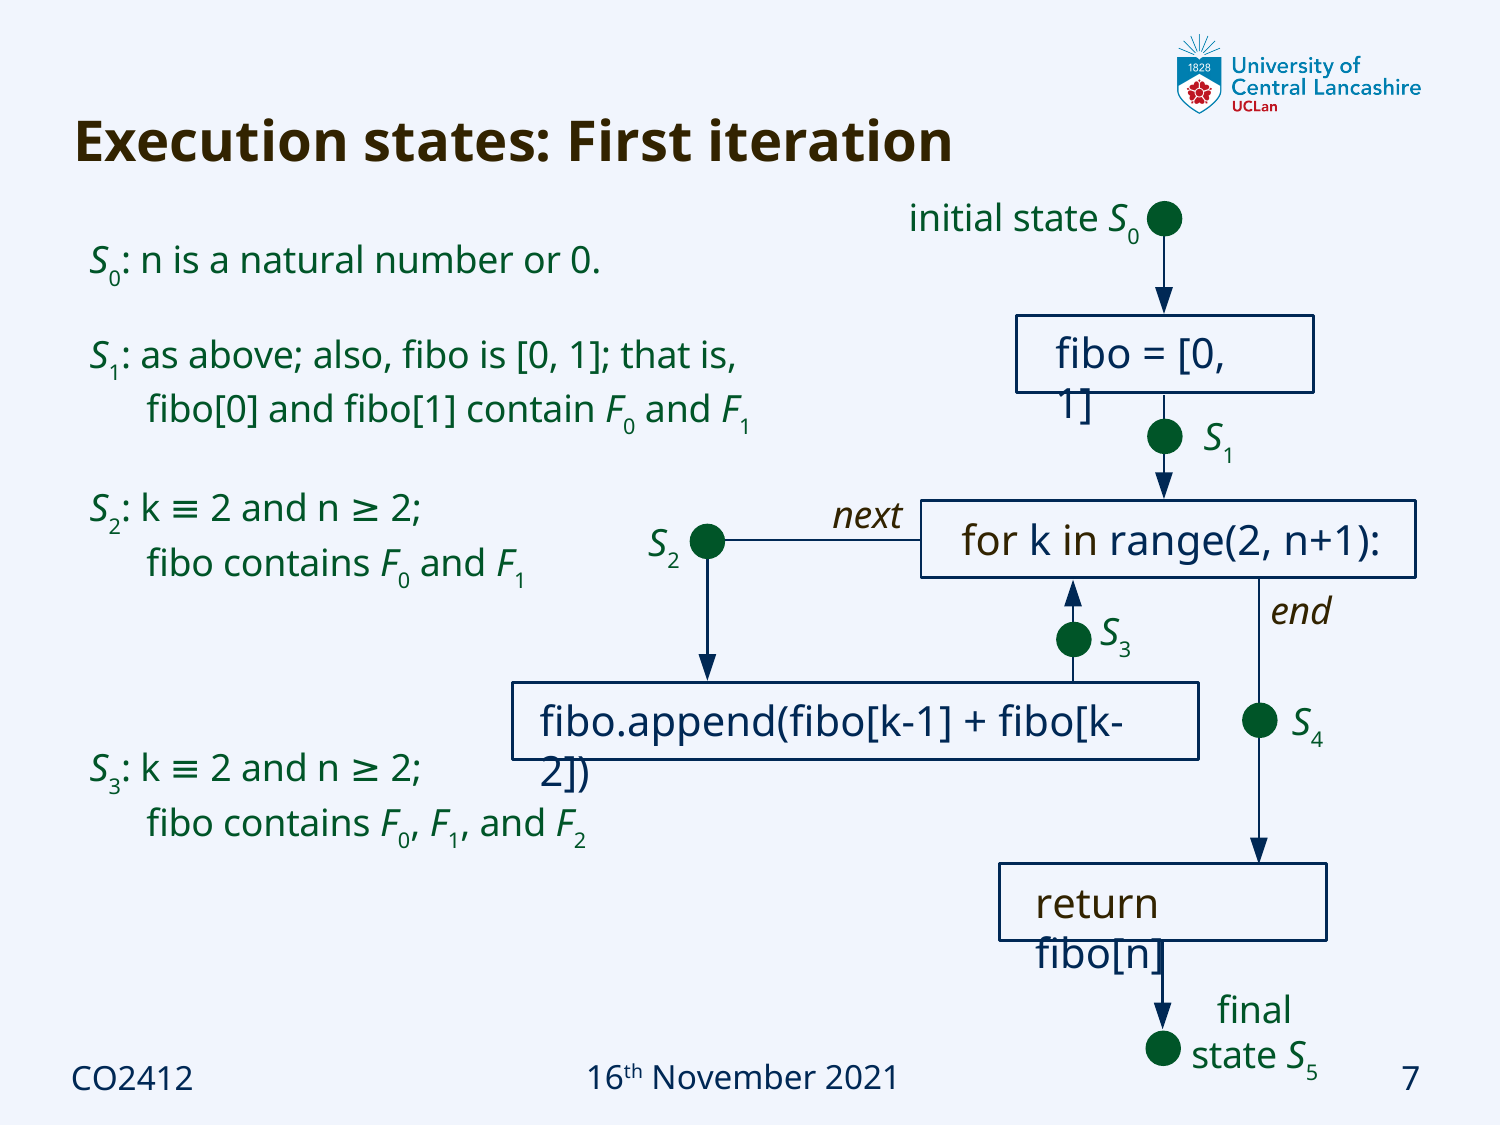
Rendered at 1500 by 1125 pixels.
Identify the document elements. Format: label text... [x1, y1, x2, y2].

picture [1177, 34, 1421, 93]
text_box return fibo[n] [1020, 869, 1309, 935]
text_box end [1246, 580, 1357, 640]
text_box final state S5 [1134, 978, 1376, 1093]
text_box [1056, 621, 1078, 658]
text_box fibo = [0, 1] [1040, 319, 1289, 384]
text_box S1 [1181, 406, 1257, 475]
text_box [1242, 702, 1269, 739]
text_box S2: k ≡ 2 and n ≥ 2; fibo contains F0 and F1 [74, 477, 861, 601]
text_box [1156, 200, 1183, 237]
text_box next [861, 483, 923, 544]
text_box S0: n is a natural number or 0. [74, 228, 715, 298]
text_box S3: k ≡ 2 and n ≥ 2; fibo contains F0, F1, and F2 [74, 736, 861, 861]
text_box [1147, 418, 1181, 455]
title Execution states: First iteration [58, 93, 1475, 186]
text_box fibo.append(fibo[k-1] + fibo[k-2]) [524, 687, 1181, 753]
text_box S1: as above; also, fibo is [0, 1]; that is, fibo[0] and fibo[1] contain F0 and F1 [74, 323, 861, 447]
text_box S4 [1269, 690, 1346, 760]
text_box S3 [1078, 600, 1154, 670]
text_box initial state S0 [892, 187, 1156, 257]
text_box for k in range(2, n+1): [946, 506, 1402, 572]
